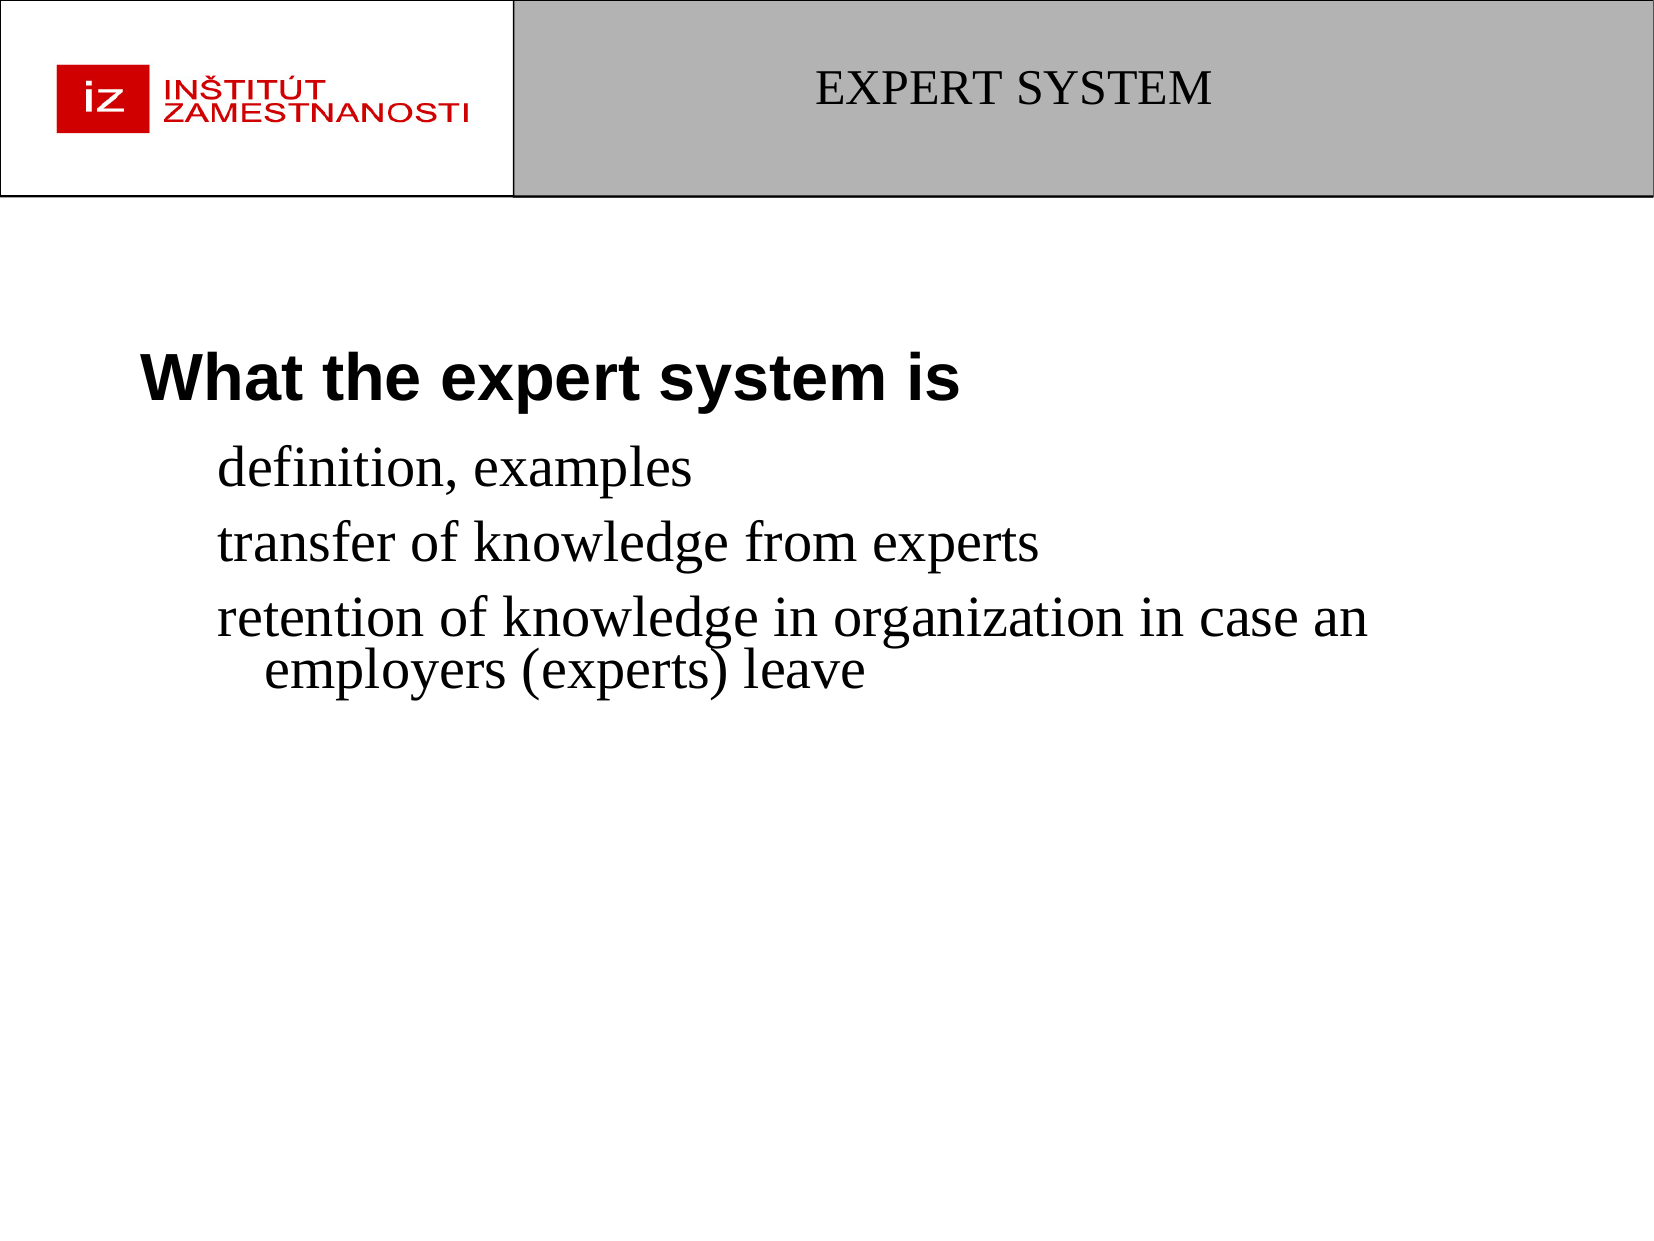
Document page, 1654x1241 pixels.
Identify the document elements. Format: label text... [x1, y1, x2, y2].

text_box [0, 0, 1654, 197]
picture [5, 5, 513, 190]
list What the expert system is definition, examples transfer of knowledge from experts retention of knowledge in organization in case an employers (experts) leave [123, 340, 1536, 1123]
text_box EXPERT SYSTEM [800, 59, 1329, 130]
